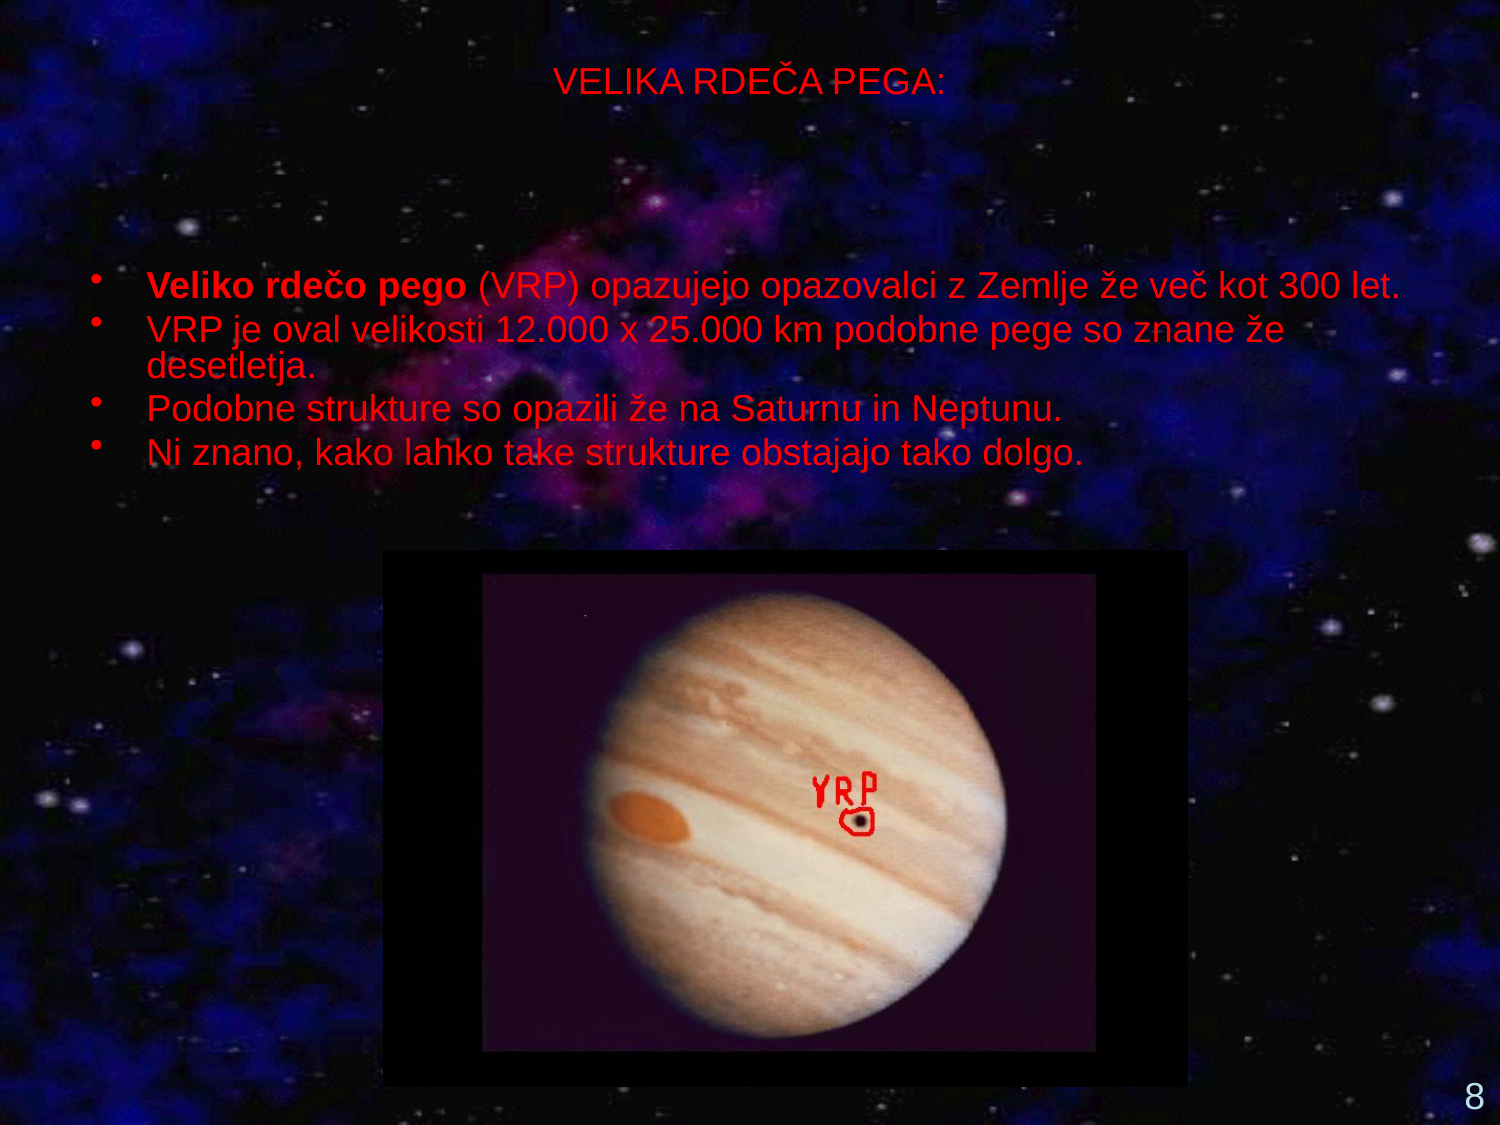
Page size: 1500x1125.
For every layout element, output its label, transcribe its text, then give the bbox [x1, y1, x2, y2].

picture [0, 0, 1500, 1125]
list Veliko rdečo pego (VRP) opazujejo opazovalci z Zemlje že več kot 300 let. VRP je oval velikosti 12.000 x 25.000 km podobne pege so znane že desetletja. Podobne strukture so opazili že na Saturnu in Neptunu. Ni znano, kako lahko take strukture obstajajo tako dolgo. [75, 262, 1425, 504]
text_box 8 [1449, 1064, 1500, 1125]
title VELIKA RDEČA PEGA: [75, 45, 1425, 114]
